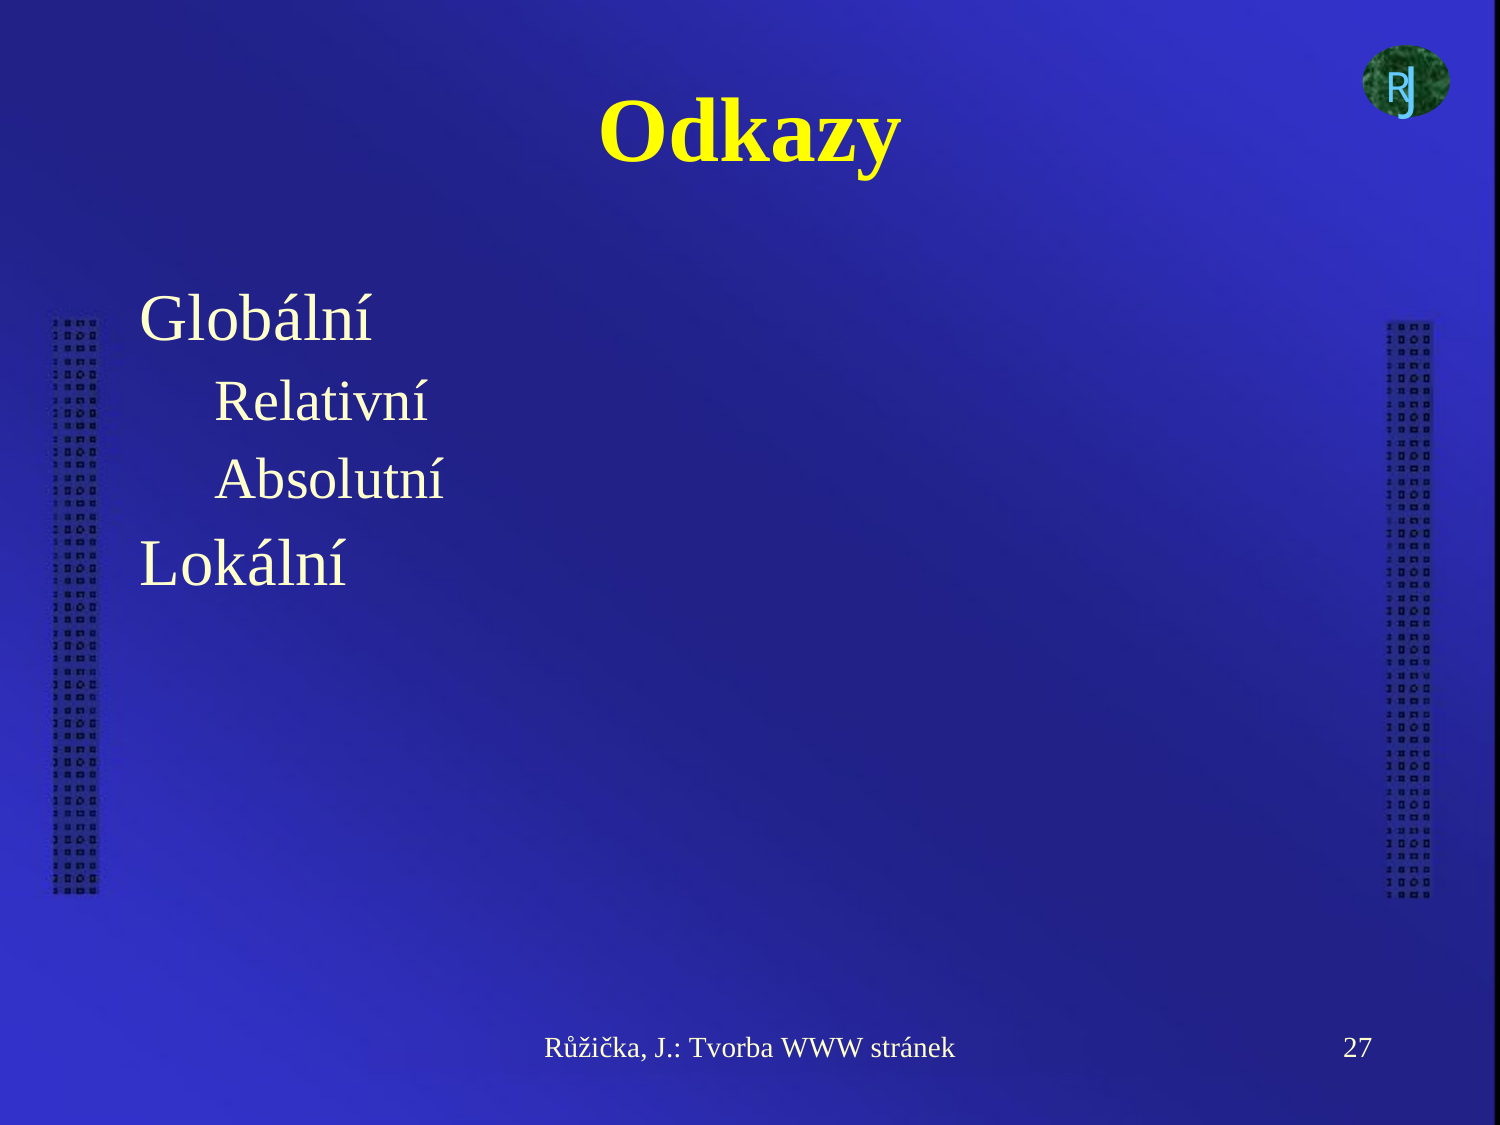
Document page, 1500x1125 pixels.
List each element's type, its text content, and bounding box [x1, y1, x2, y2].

text_box 31 [1074, 1025, 1388, 1101]
text_box J [1388, 39, 1451, 128]
picture [0, 0, 1500, 1125]
text_box R [1370, 50, 1433, 116]
title Odkazy [112, 37, 1388, 225]
list Globální Relativní Absolutní Lokální [125, 275, 1401, 1008]
text_box [1362, 61, 1370, 102]
text_box Růžička, J.: Tvorba WWW stránek [512, 1025, 988, 1101]
